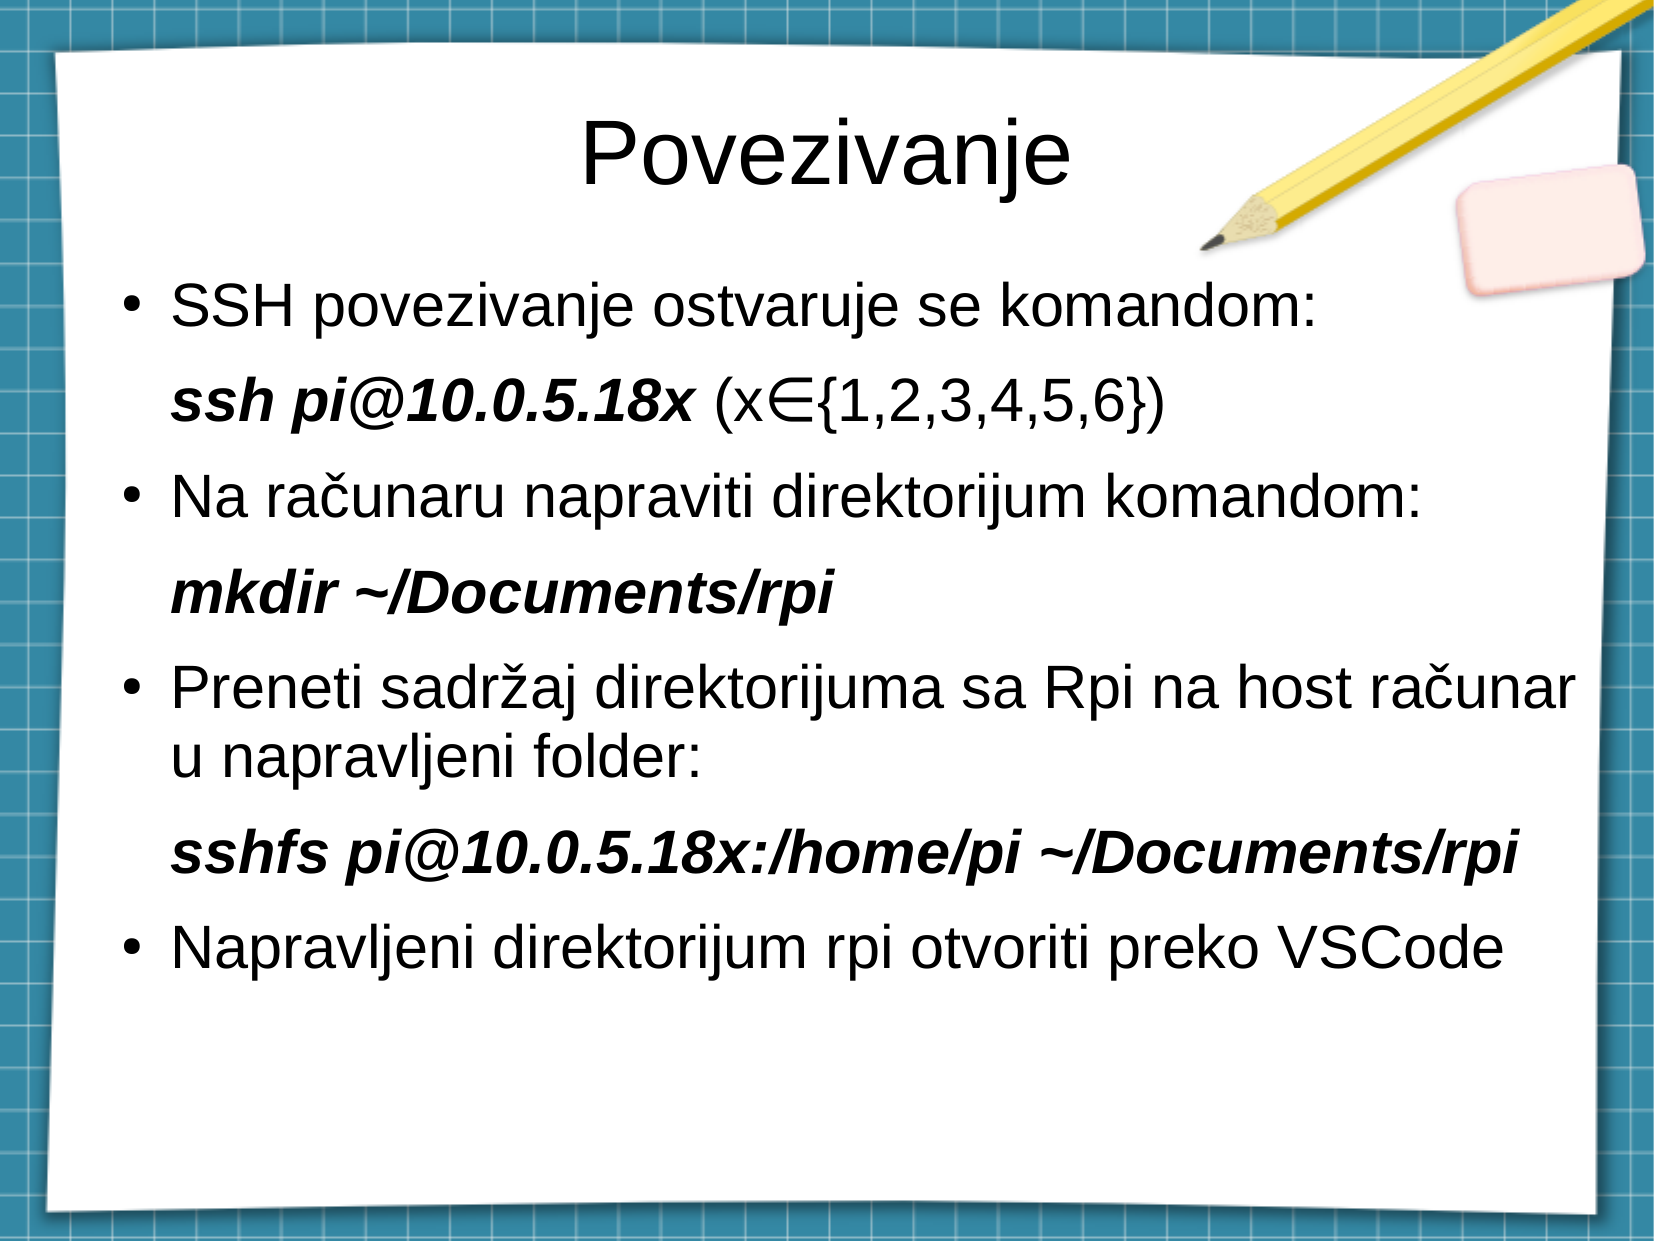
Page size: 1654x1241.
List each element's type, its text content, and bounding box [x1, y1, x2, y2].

title Povezivanje [82, 49, 1571, 257]
list SSH povezivanje ostvaruje se komandom: ssh pi@10.0.5.18x (x∈{1,2,3,4,5,6}) Na računaru napraviti direktorijum komandom: mkdir ~/Documents/rpi Preneti sadržaj direktorijuma sa Rpi na host računar u napravljeni folder: sshfs pi@10.0.5.18x:/home/pi ~/Documents/rpi Napravljeni direktorijum rpi otvoriti preko VSCode [105, 270, 1594, 991]
picture [0, 0, 1654, 1241]
